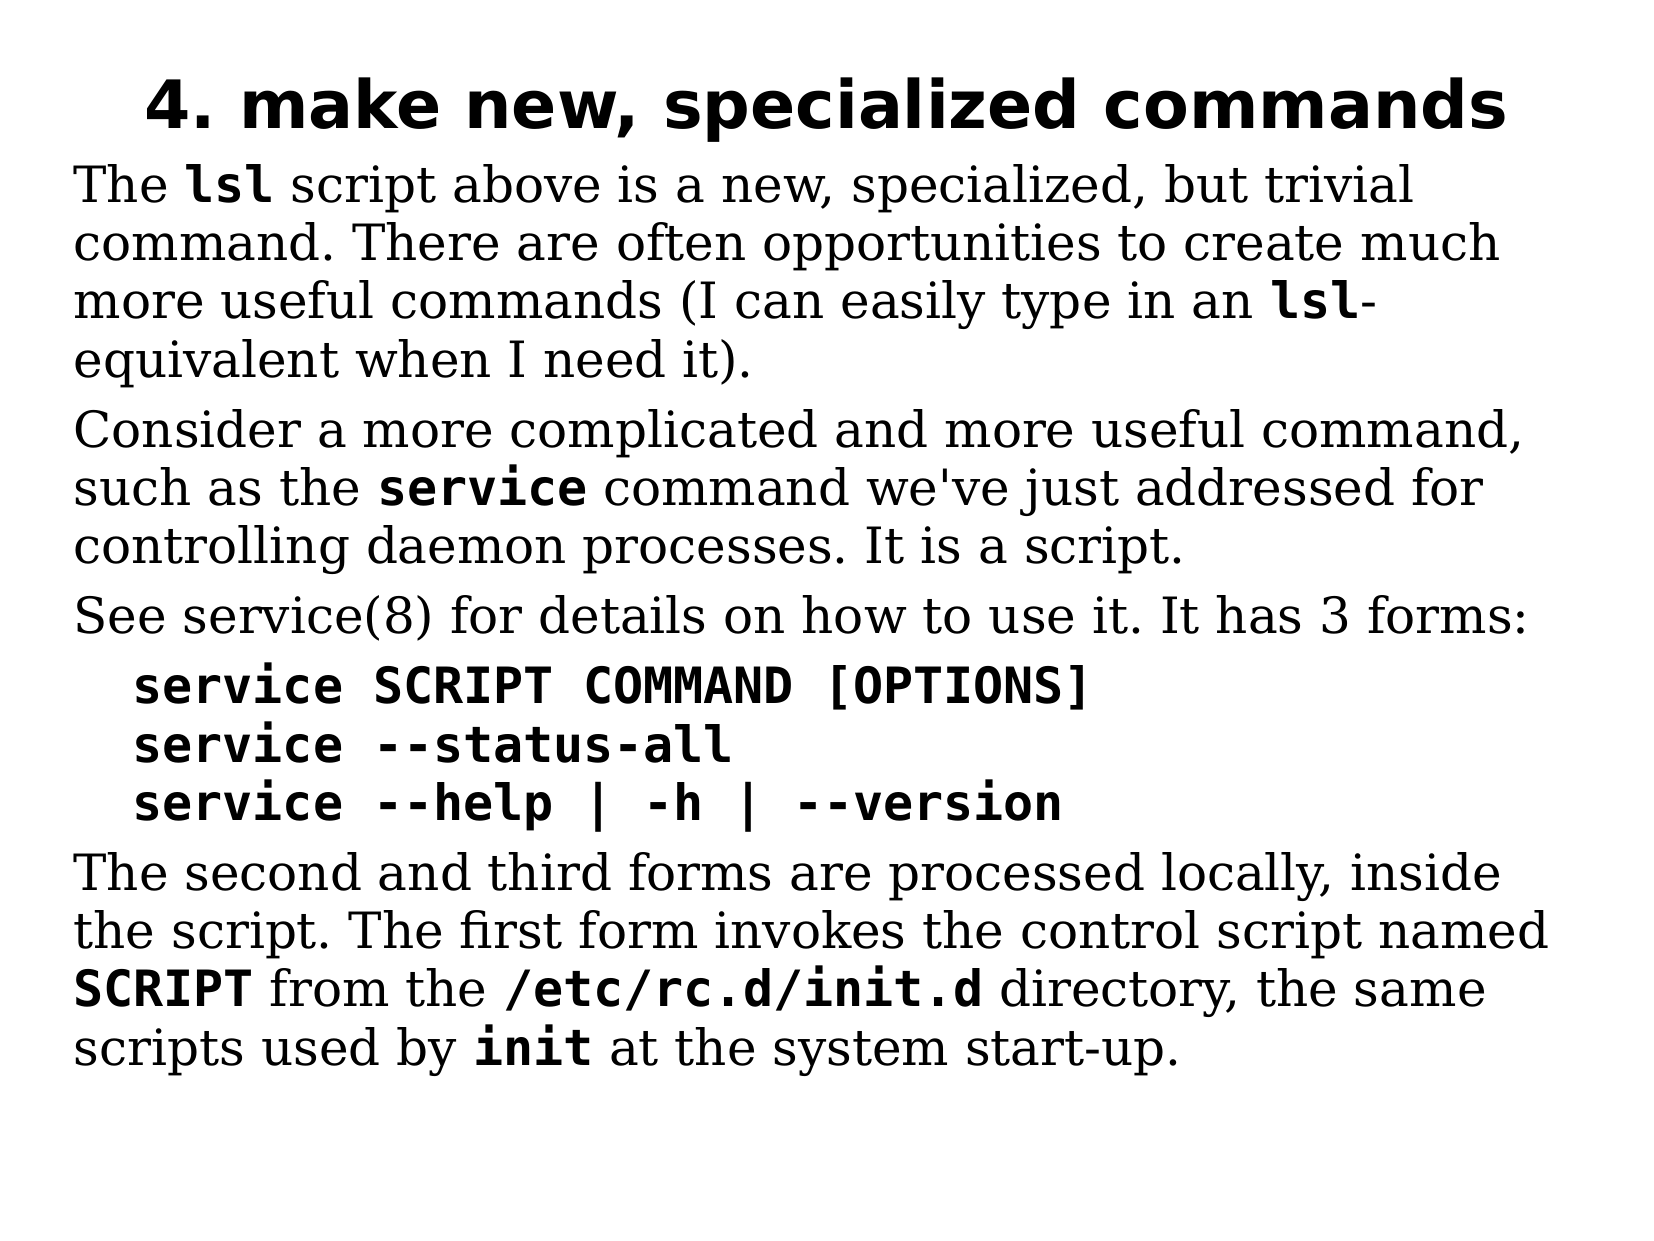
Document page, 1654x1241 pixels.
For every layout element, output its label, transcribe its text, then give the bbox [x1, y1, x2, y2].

text_box 4. make new, specialized commands The lsl script above is a new, specialized, but trivial command. There are often opportunities to create much more useful commands (I can easily type in an lsl-equivalent when I need it). Consider a more complicated and more useful command, such as the service command we've just addressed for controlling daemon processes. It is a script. See service(8) for details on how to use it. It has 3 forms: service SCRIPT COMMAND [OPTIONS] service --status-all service --help | -h | --version The second and third forms are processed locally, inside the script. The first form invokes the control script named SCRIPT from the /etc/rc.d/init.d directory, the same scripts used by init at the system start-up. [59, 59, 1595, 1085]
